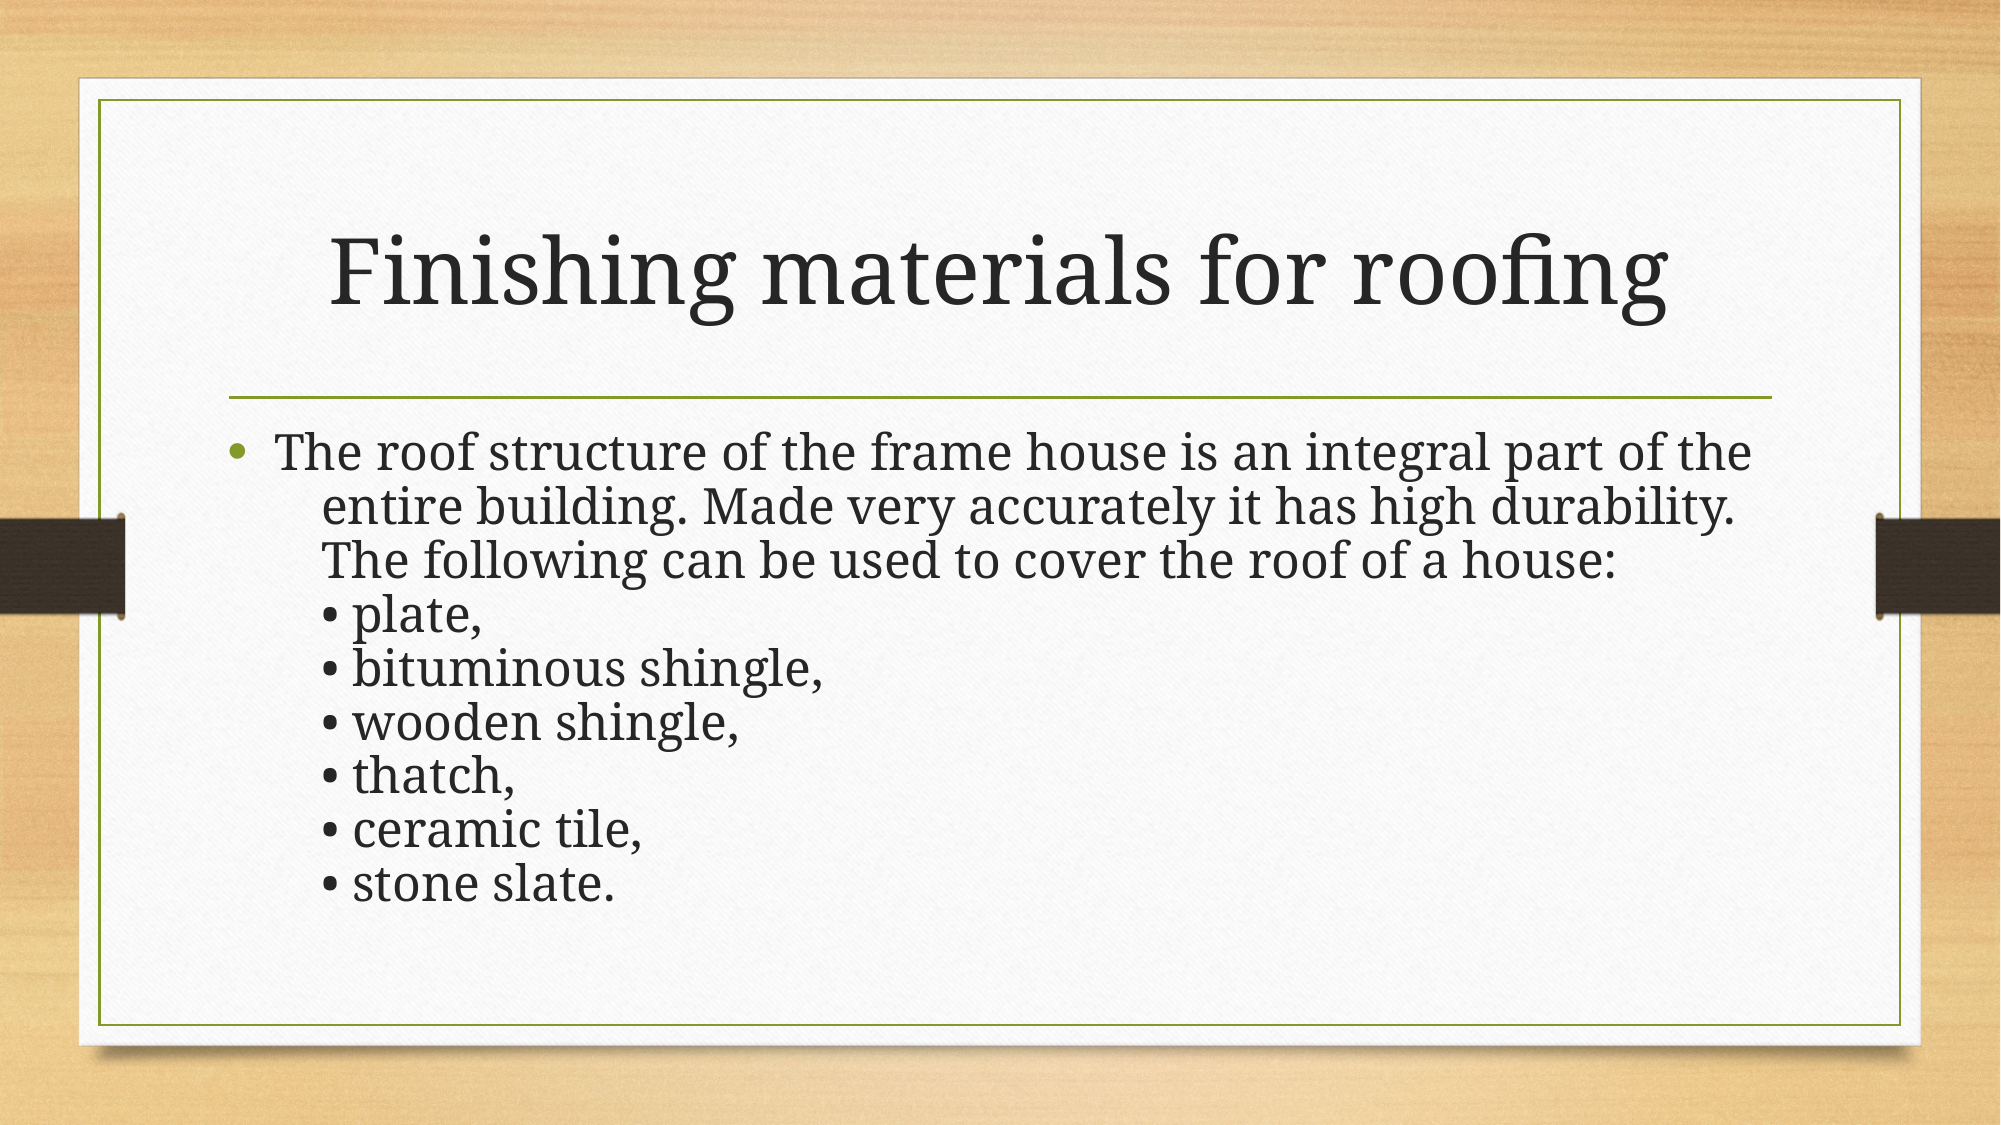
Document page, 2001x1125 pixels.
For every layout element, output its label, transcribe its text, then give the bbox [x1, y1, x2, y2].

list The roof structure of the frame house is an integral part of the entire building. Made very accurately it has high durability. The following can be used to cover the roof of a house: • plate, • bituminous shingle, • wooden shingle, • thatch, • ceramic tile, • stone slate. [212, 419, 1788, 964]
title Finishing materials for roofing [212, 161, 1788, 376]
